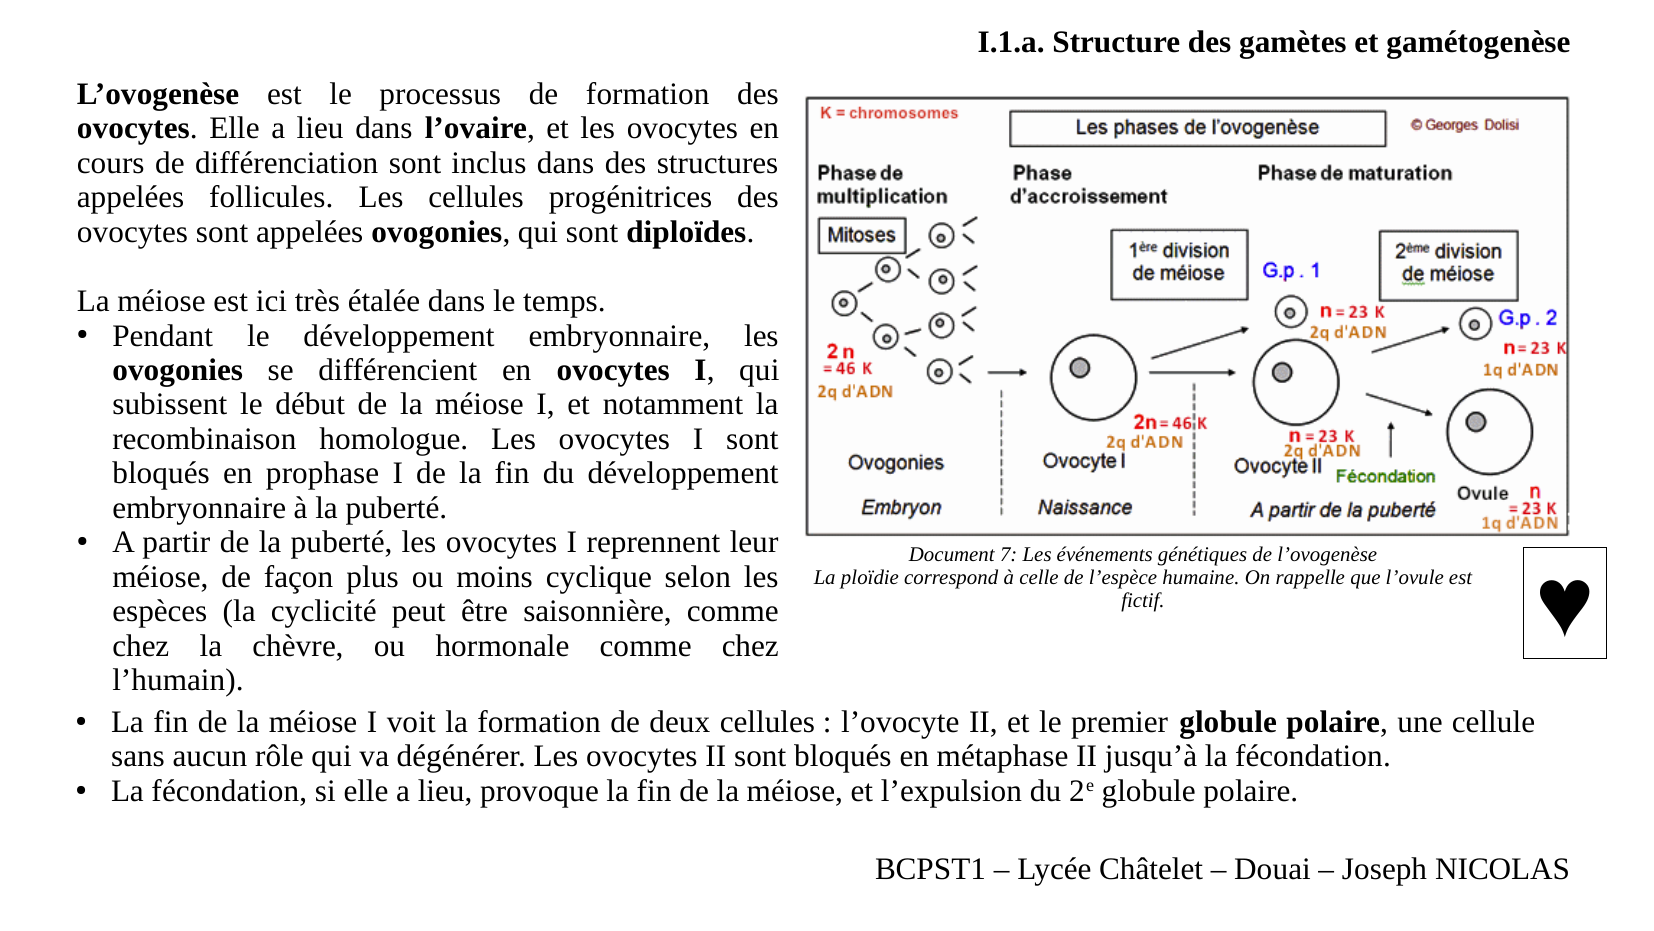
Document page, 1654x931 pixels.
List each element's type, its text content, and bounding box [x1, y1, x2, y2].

text_box ♥ [1523, 547, 1607, 659]
text_box Document 7: Les événements génétiques de l’ovogenèse La ploïdie correspond à celle de l’espèce humaine. On rappelle que l’ovule est fictif. [803, 539, 1483, 659]
text_box La fin de la méiose I voit la formation de deux cellules : l’ovocyte II, et le premier globule polaire, une cellule sans aucun rôle qui va dégénérer. Les ovocytes II sont bloqués en métaphase II jusqu’à la fécondation. La fécondation, si elle a lieu, provoque la fin de la méiose, et l’expulsion du 2e globule polaire. [75, 670, 1536, 892]
text_box I.1.a. Structure des gamètes et gamétogenèse [401, 5, 1572, 78]
text_box BCPST1 – Lycée Châtelet – Douai – Joseph NICOLAS [637, 832, 1571, 905]
picture [803, 94, 1571, 539]
text_box L’ovogenèse est le processus de formation des ovocytes. Elle a lieu dans l’ovaire, et les ovocytes en cours de différenciation sont inclus dans des structures appelées follicules. Les cellules progénitrices des ovocytes sont appelées ovogonies, qui sont diploïdes. La méiose est ici très étalée dans le temps. Pendant le développement embryonnaire, les ovogonies se différencient en ovocytes I, qui subissent le début de la méiose I, et notamment la recombinaison homologue. Les ovocytes I sont bloqués en prophase I de la fin du développement embryonnaire à la puberté. A partir de la puberté, les ovocytes I reprennent leur méiose, de façon plus ou moins cyclique selon les espèces (la cyclicité peut être saisonnière, comme chez la chèvre, ou hormonale comme chez l’humain). [76, 76, 780, 670]
